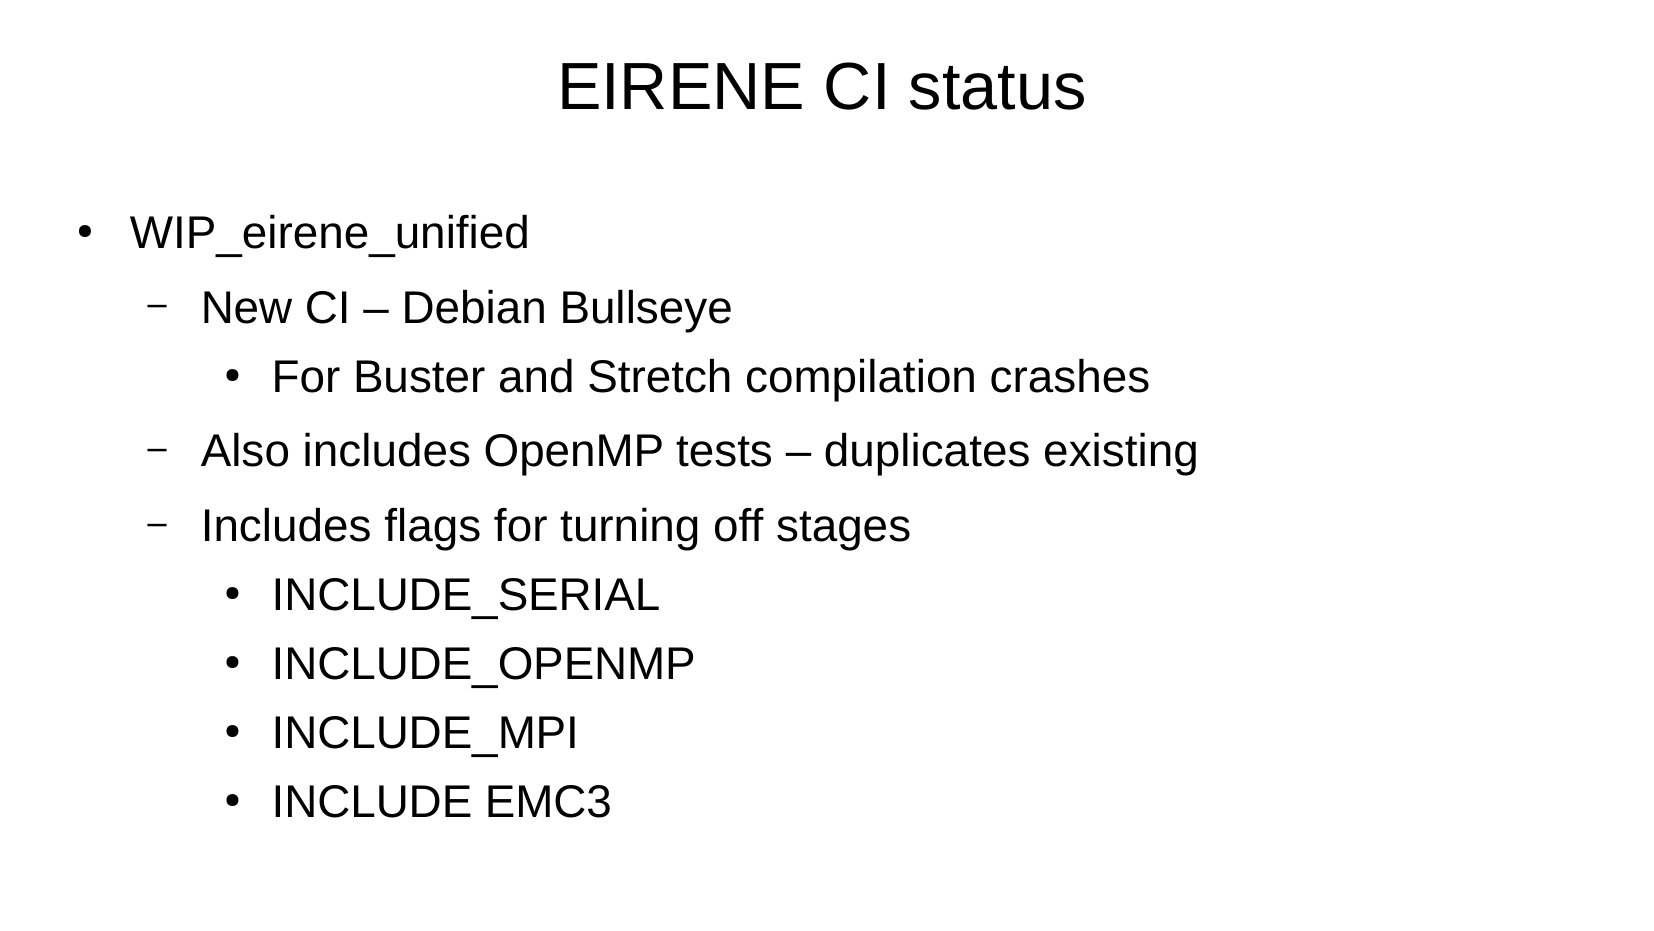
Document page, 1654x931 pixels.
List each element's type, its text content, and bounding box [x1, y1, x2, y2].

list WIP_eirene_unified New CI – Debian Bullseye For Buster and Stretch compilation crashes Also includes OpenMP tests – duplicates existing Includes flags for turning off stages INCLUDE_SERIAL INCLUDE_OPENMP INCLUDE_MPI INCLUDE EMC3 [59, 206, 1630, 905]
title EIRENE CI status [87, 8, 1576, 165]
